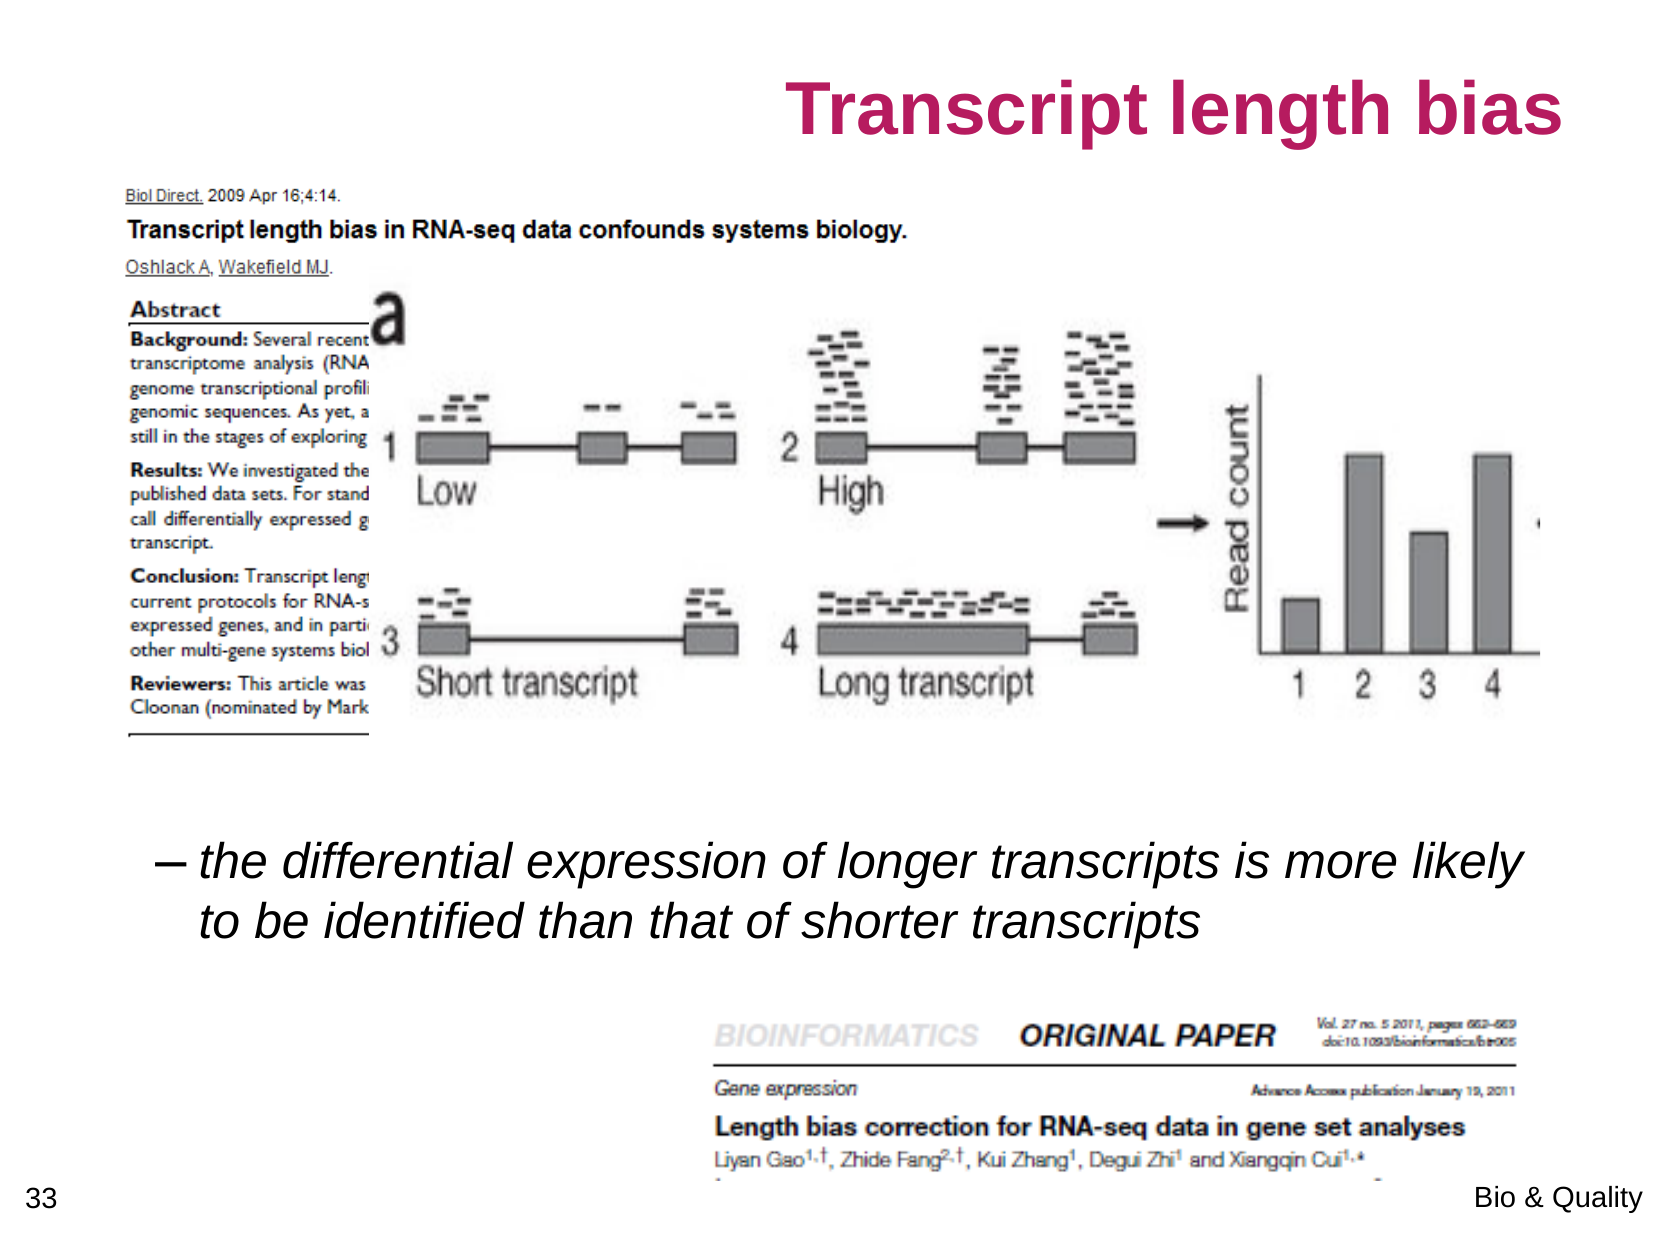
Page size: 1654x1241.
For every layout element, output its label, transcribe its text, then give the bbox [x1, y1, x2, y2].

text_box Transcript length bias [168, 3, 1565, 207]
picture [696, 1009, 1528, 1182]
picture [118, 177, 1541, 748]
text_box the differential expression of longer transcripts is more likely to be identified than that of shorter transcripts [76, 814, 1565, 1199]
